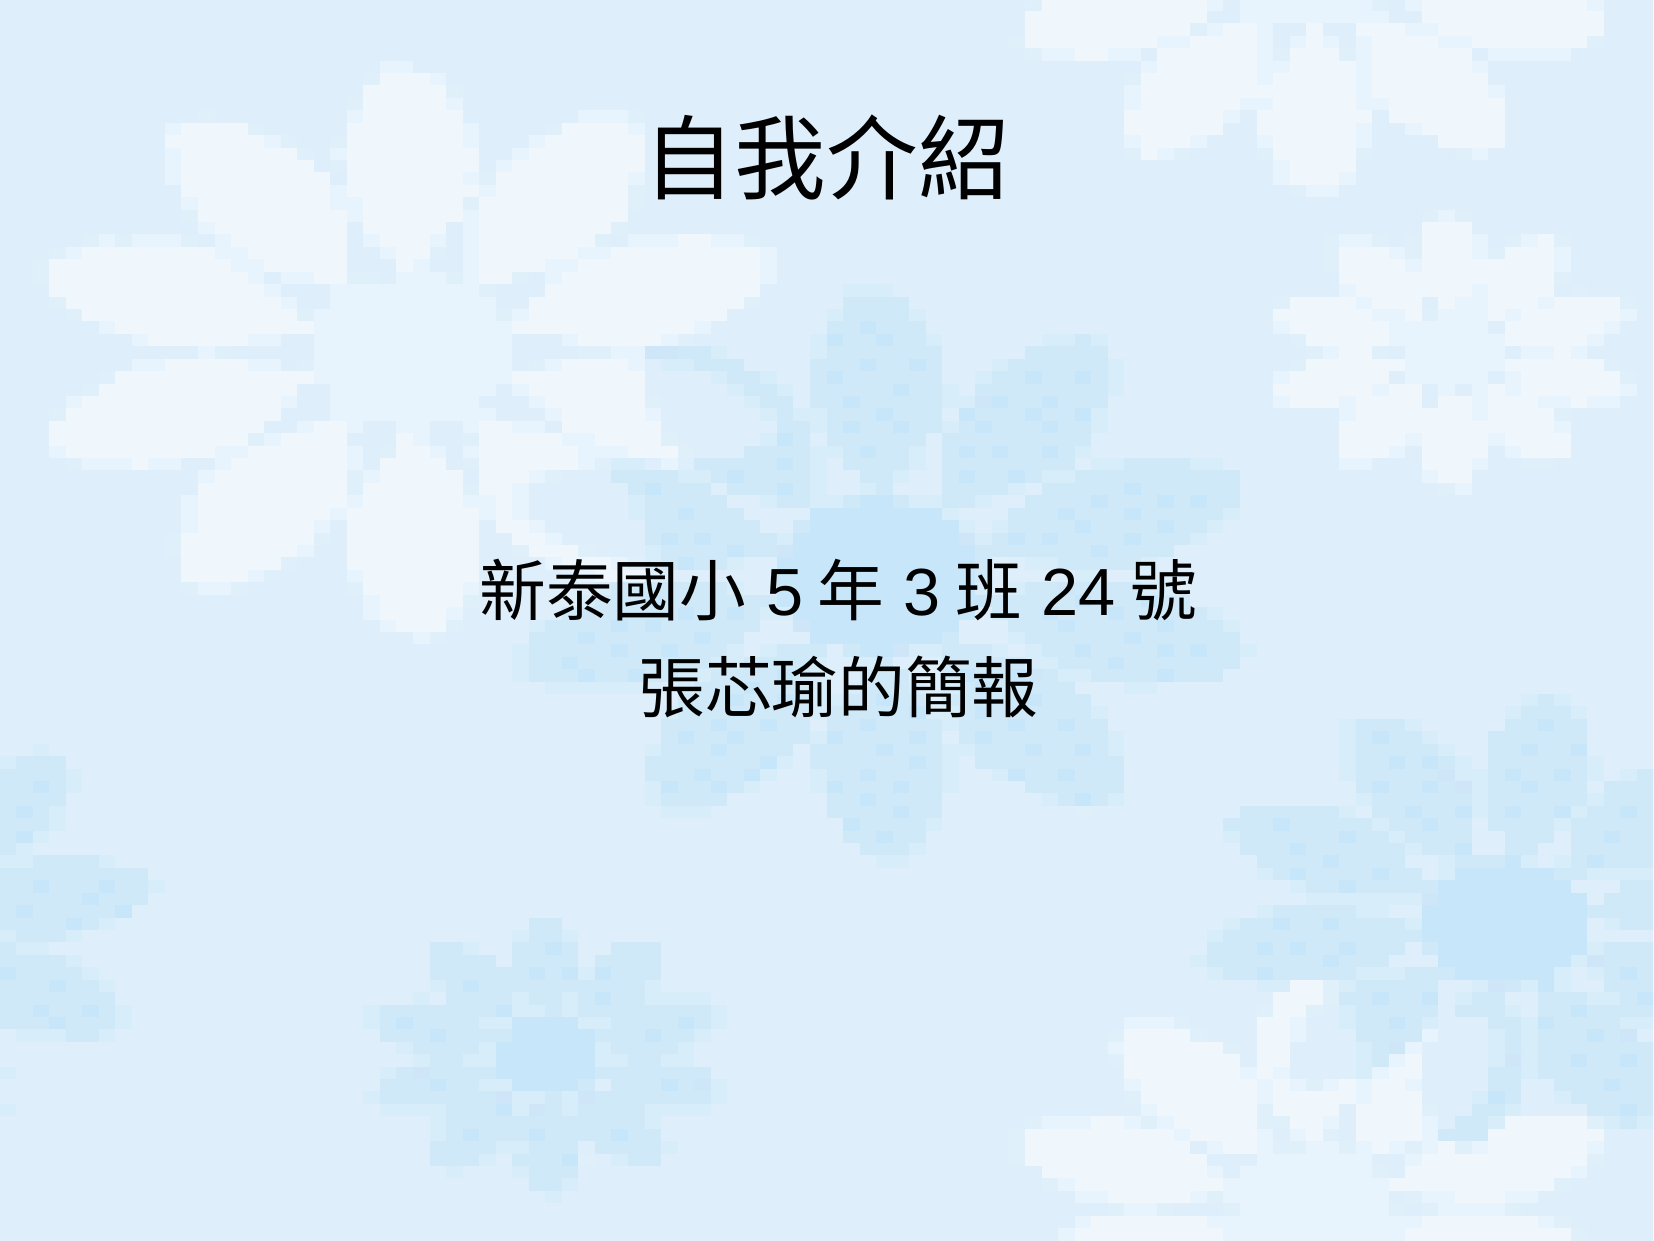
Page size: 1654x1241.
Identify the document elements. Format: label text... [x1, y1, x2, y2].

title 自我介紹 [82, 0, 1571, 337]
subtitle 新泰國小5年3班24號 張芯瑜的簡報 [94, 275, 1583, 995]
picture [0, 0, 1654, 1241]
